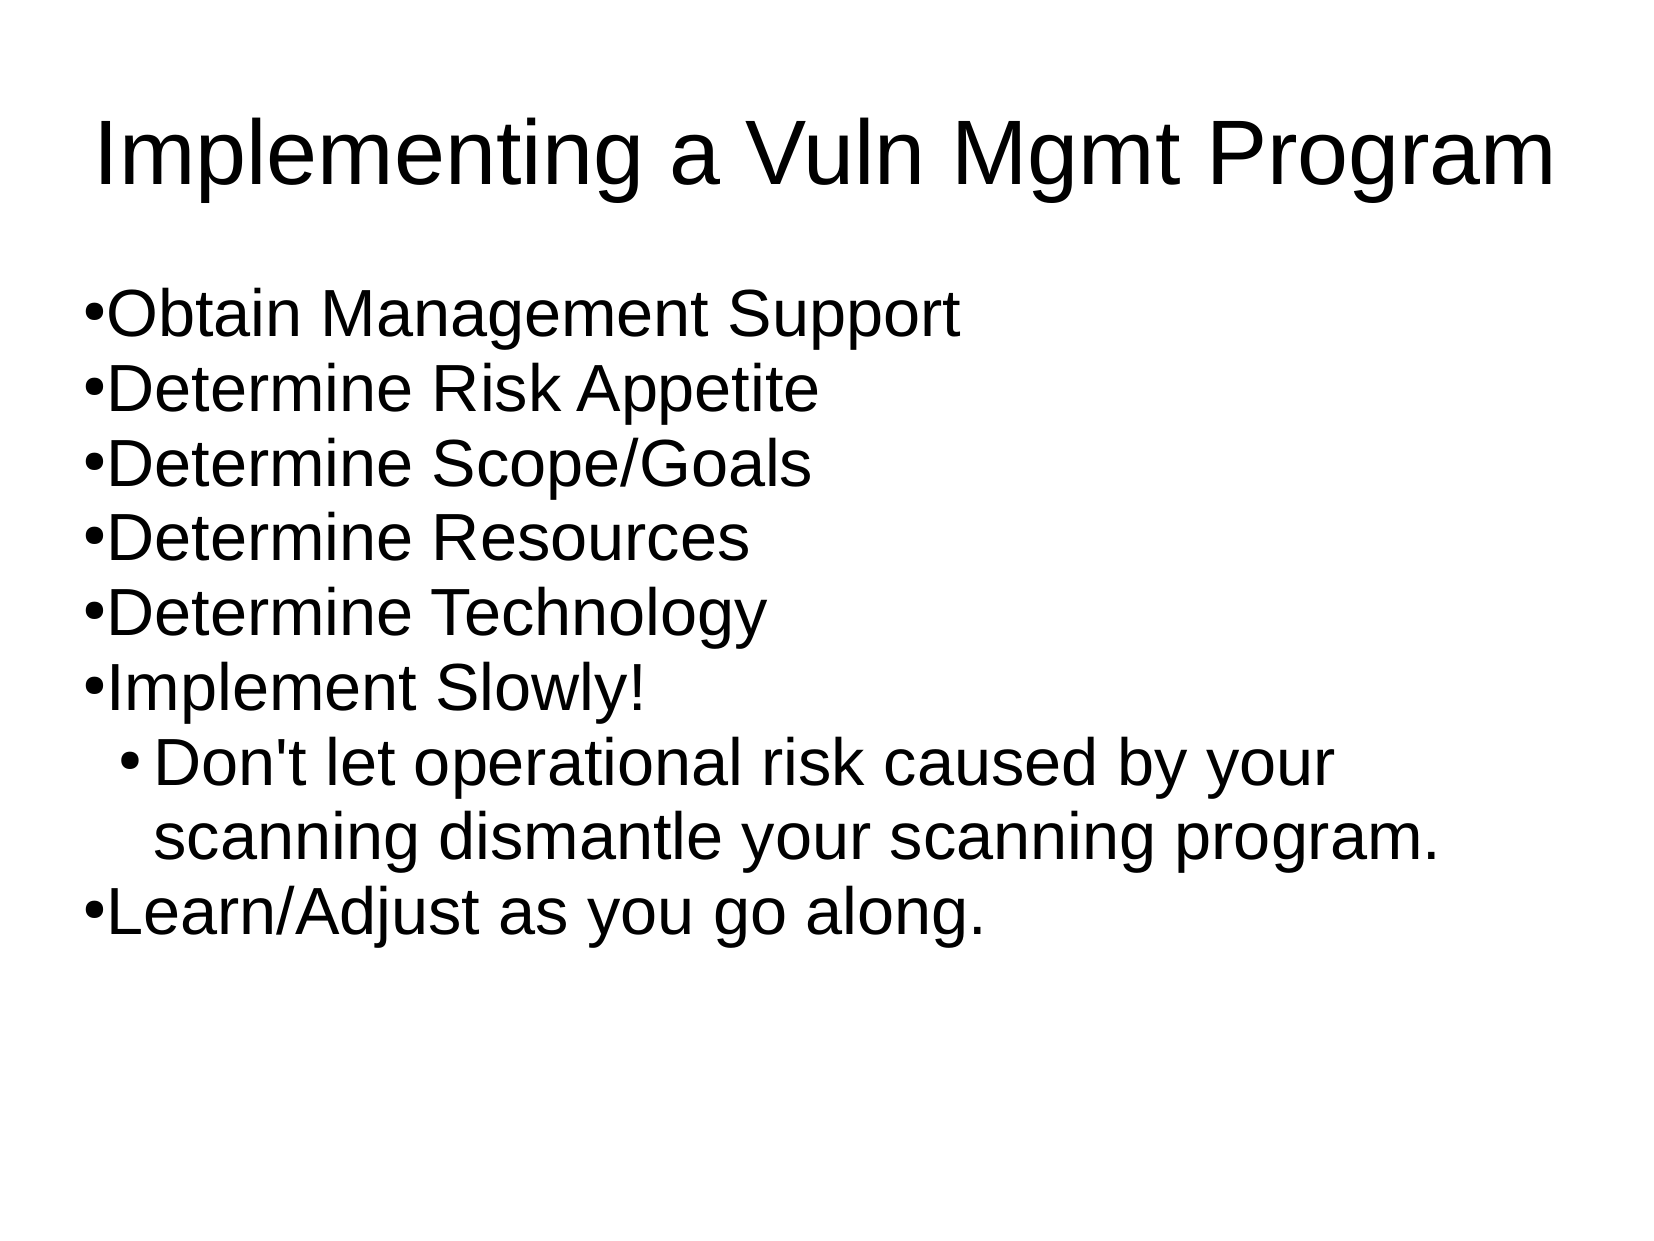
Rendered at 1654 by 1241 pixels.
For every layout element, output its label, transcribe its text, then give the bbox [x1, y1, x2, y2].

subtitle Obtain Management Support Determine Risk Appetite Determine Scope/Goals Determine Resources Determine Technology Implement Slowly! Don't let operational risk caused by your scanning dismantle your scanning program. Learn/Adjust as you go along. [82, 275, 1538, 1024]
title Implementing a Vuln Mgmt Program [82, 49, 1571, 257]
